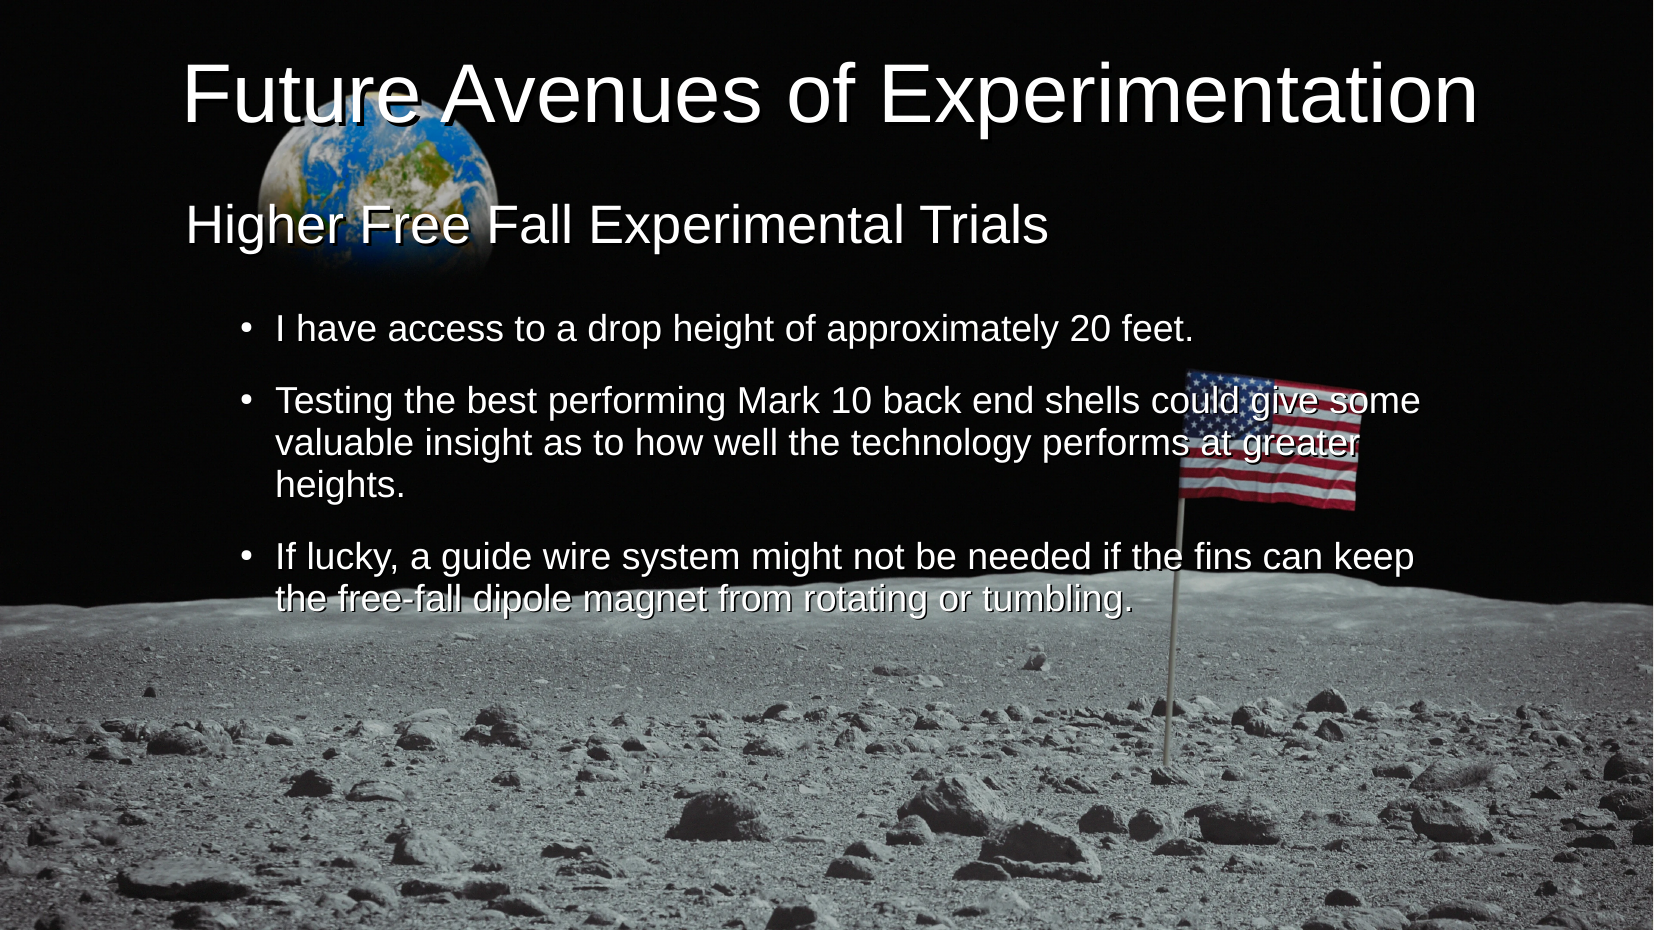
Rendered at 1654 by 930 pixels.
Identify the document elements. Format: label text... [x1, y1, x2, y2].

picture [0, 0, 1654, 930]
text_box Higher Free Fall Experimental Trials [170, 187, 1163, 323]
title Future Avenues of Experimentation [87, 0, 1576, 188]
text_box I have access to a drop height of approximately 20 feet. Testing the best performing Mark 10 back end shells could give some valuable insight as to how well the technology performs at greater heights. If lucky, a guide wire system might not be needed if the fins can keep the free-fall dipole magnet from rotating or tumbling. [225, 300, 1463, 901]
